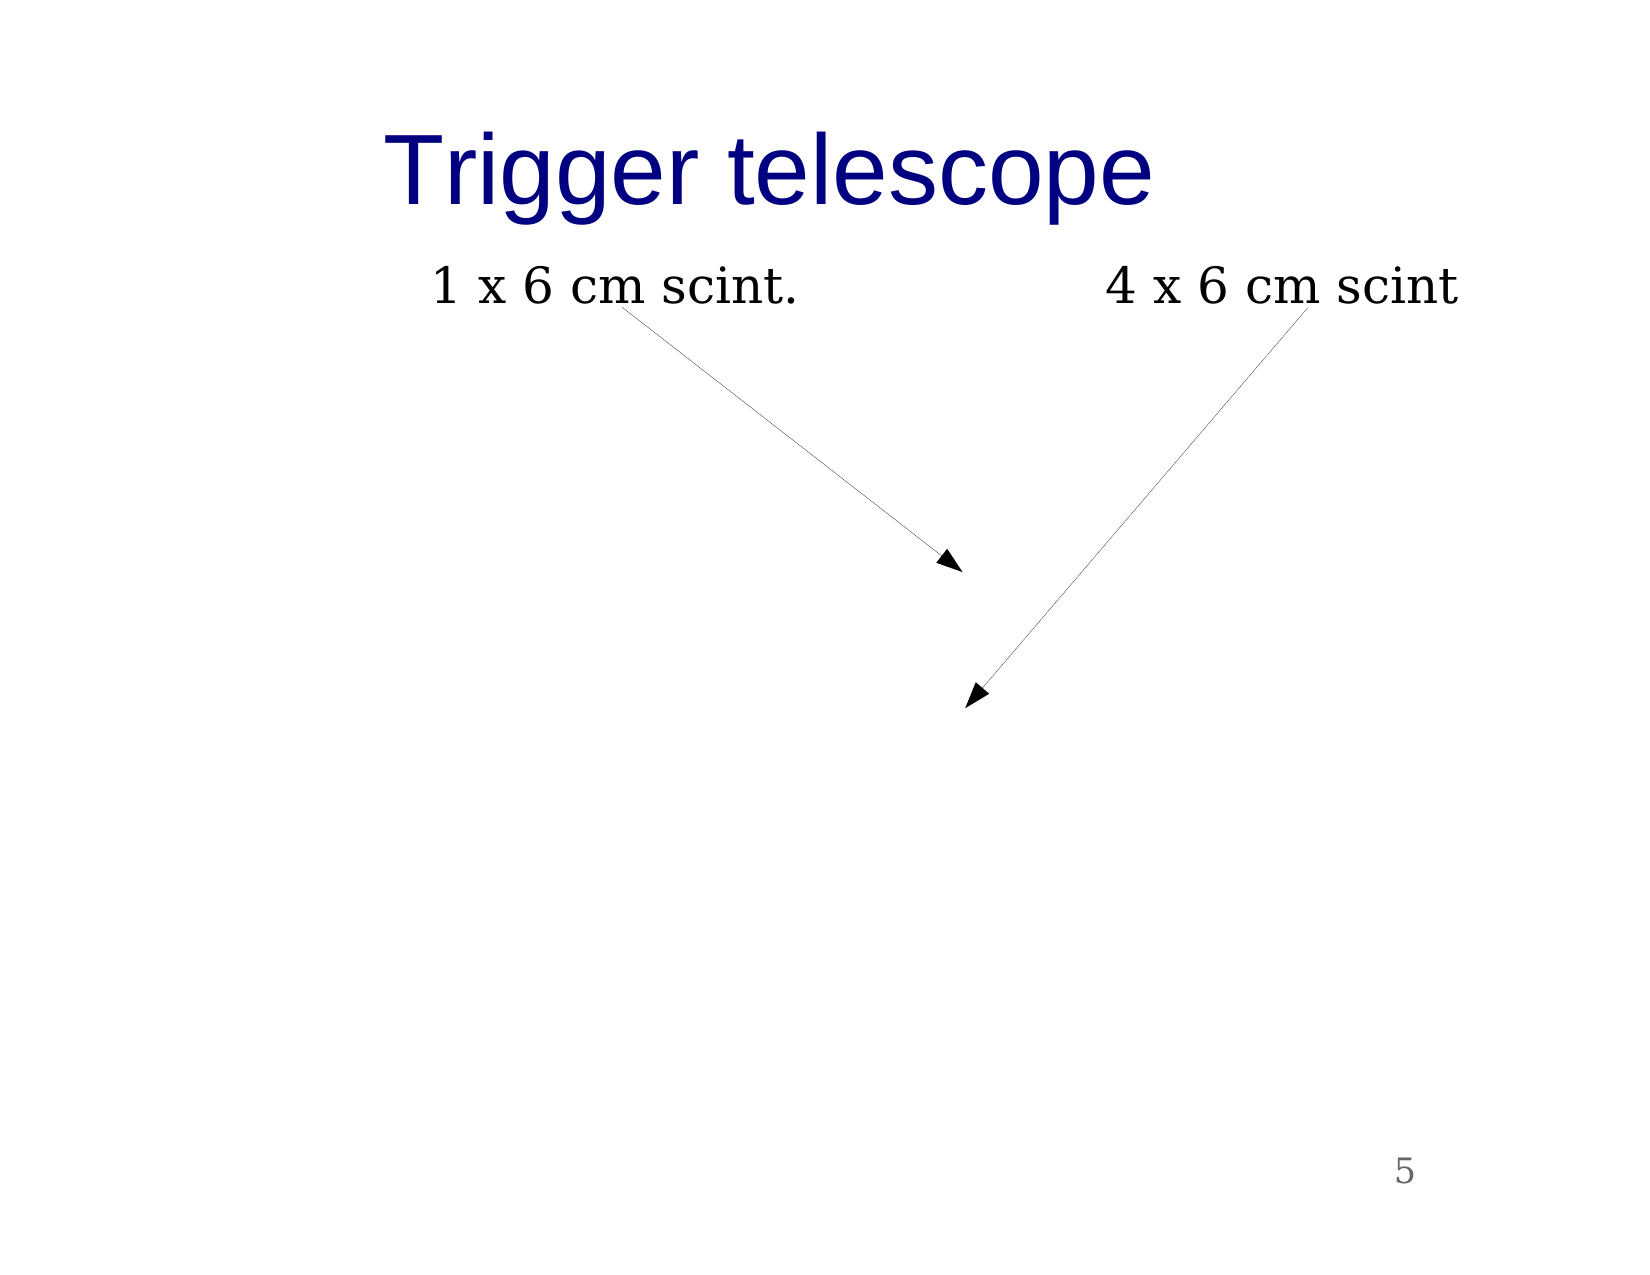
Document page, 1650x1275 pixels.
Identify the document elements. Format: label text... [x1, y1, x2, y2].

text_box 1 x 6 cm scint. 4 x 6 cm scint [430, 257, 1460, 316]
text_box Trigger telescope [635, 316, 1299, 329]
text_box Trigger telescope [383, 114, 1475, 329]
text_box <number> [1394, 1151, 1591, 1192]
picture [161, 345, 1357, 1094]
